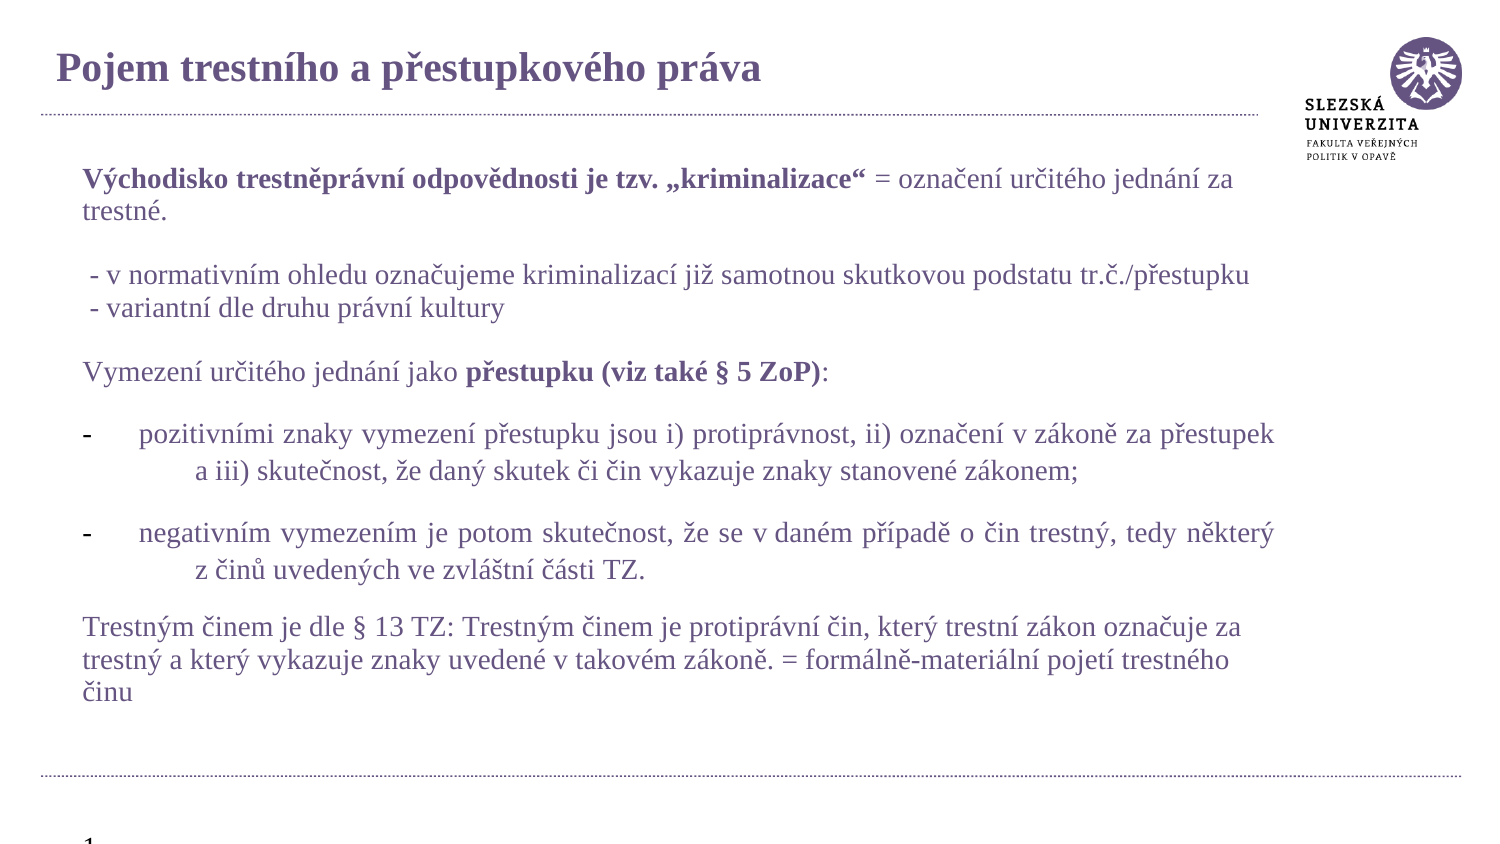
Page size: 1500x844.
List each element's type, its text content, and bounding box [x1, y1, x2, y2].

title Pojem trestního a přestupkového práva [41, 32, 786, 116]
text_box Východisko trestněprávní odpovědnosti je tzv. „kriminalizace“ = označení určitého jednání za trestné. - v normativním ohledu označujeme kriminalizací již samotnou skutkovou podstatu tr.č./přestupku - variantní dle druhu právní kultury Vymezení určitého jednání jako přestupku (viz také § 5 ZoP): pozitivními znaky vymezení přestupku jsou i) protiprávnost, ii) označení v zákoně za přestupek a iii) skutečnost, že daný skutek či čin vykazuje znaky stanovené zákonem; negativním vymezením je potom skutečnost, že se v daném případě o čin trestný, tedy některý z činů uvedených ve zvláštní části TZ. Trestným činem je dle § 13 TZ: Trestným činem je protiprávní čin, který trestní zákon označuje za trestný a který vykazuje znaky uvedené v takovém zákoně. = formálně-materiální pojetí trestného činu [67, 154, 1292, 746]
